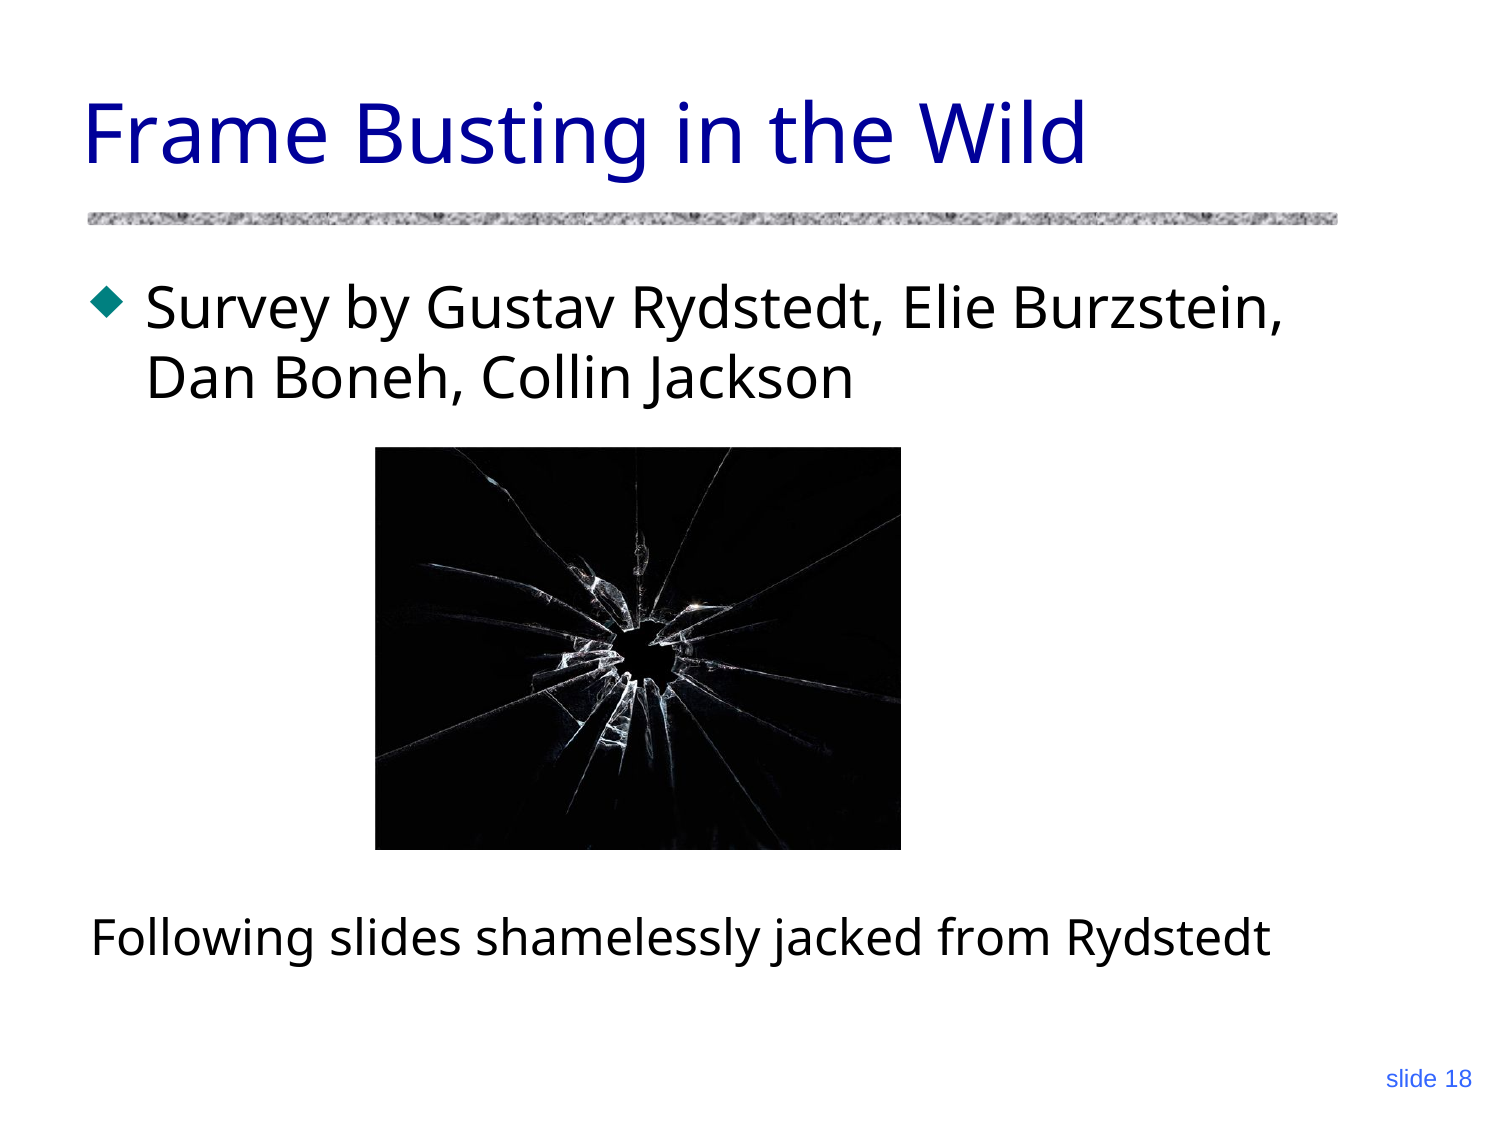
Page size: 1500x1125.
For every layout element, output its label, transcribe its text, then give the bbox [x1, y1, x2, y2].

text_box slide <number> [1174, 1025, 1488, 1101]
text_box Survey by Gustav Rydstedt, Elie Burzstein, Dan Boneh, Collin Jackson Following slides shamelessly jacked from Rydstedt [74, 262, 1417, 1026]
picture [375, 447, 901, 850]
picture [87, 212, 1338, 226]
text_box Frame Busting in the Wild [66, 37, 1342, 188]
